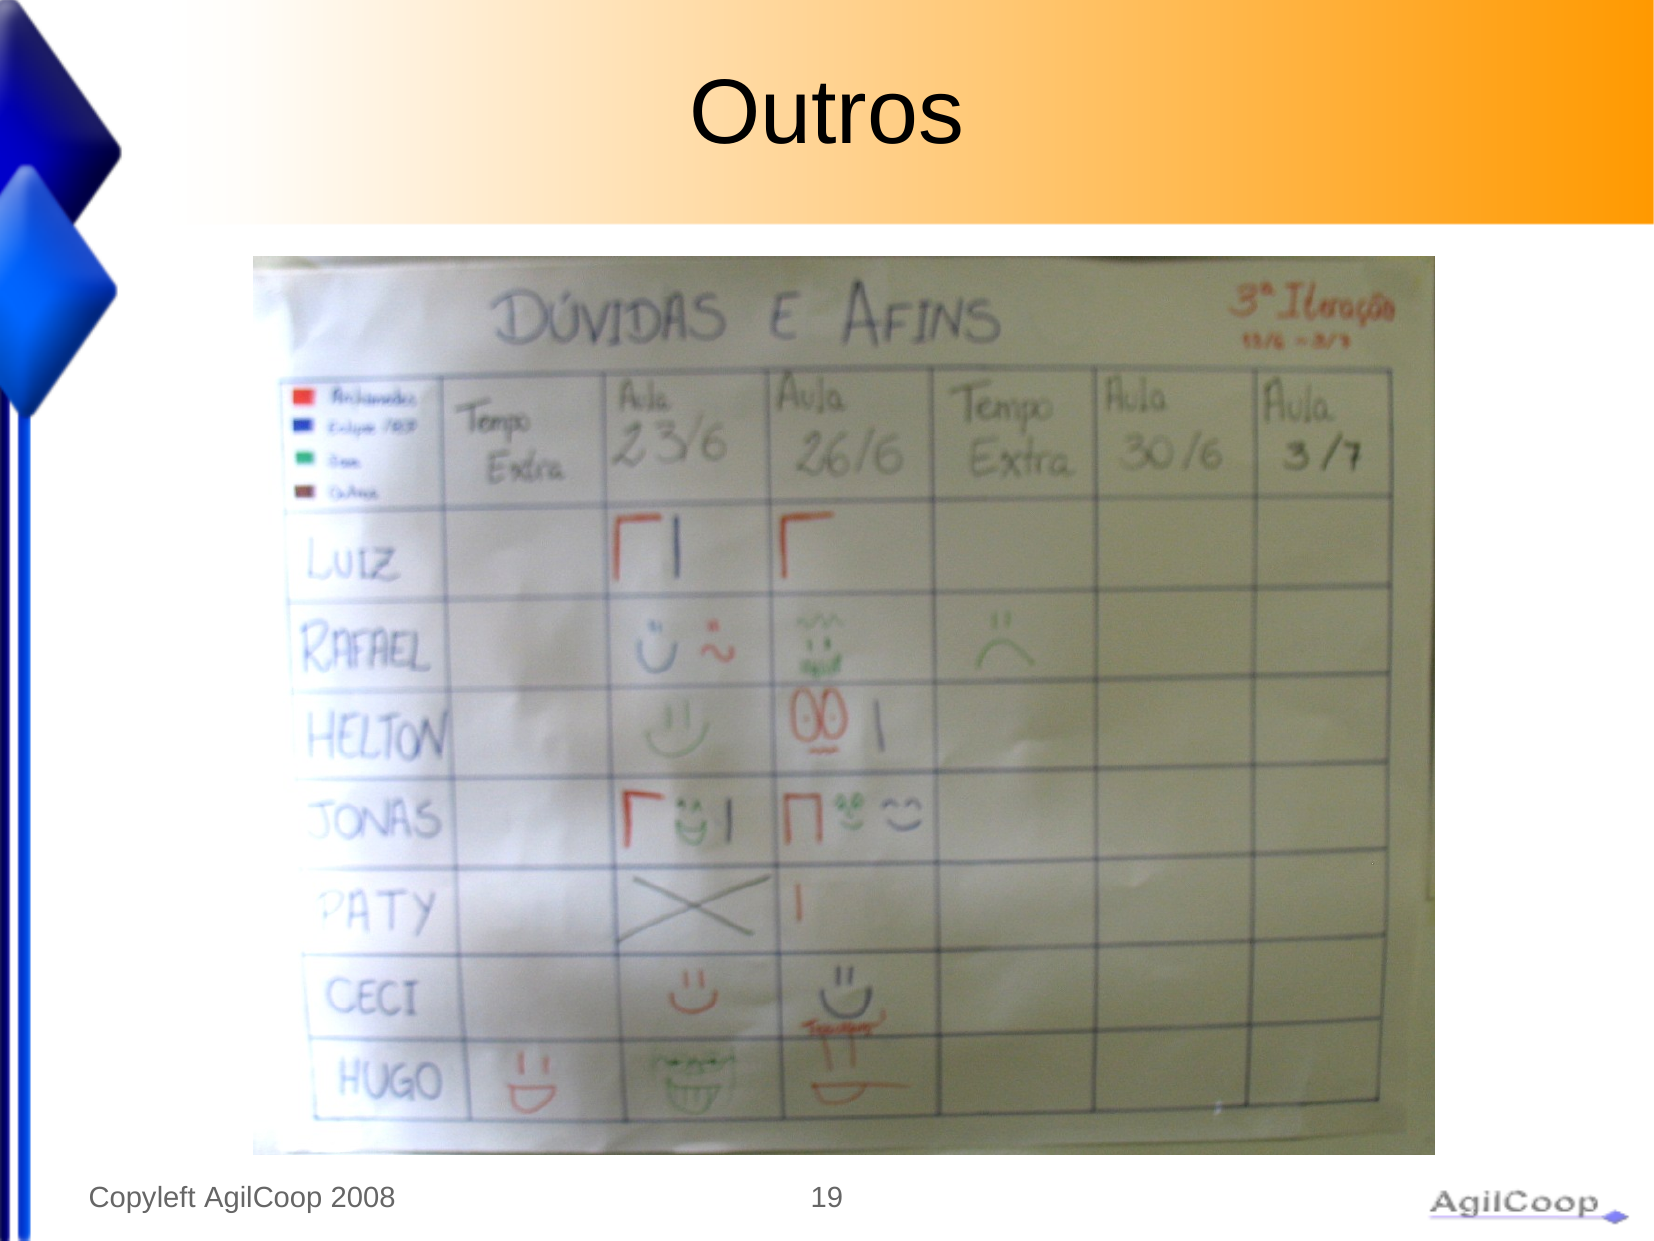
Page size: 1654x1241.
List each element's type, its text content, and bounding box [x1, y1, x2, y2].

title Outros [82, 15, 1571, 208]
picture [0, 0, 1654, 1241]
